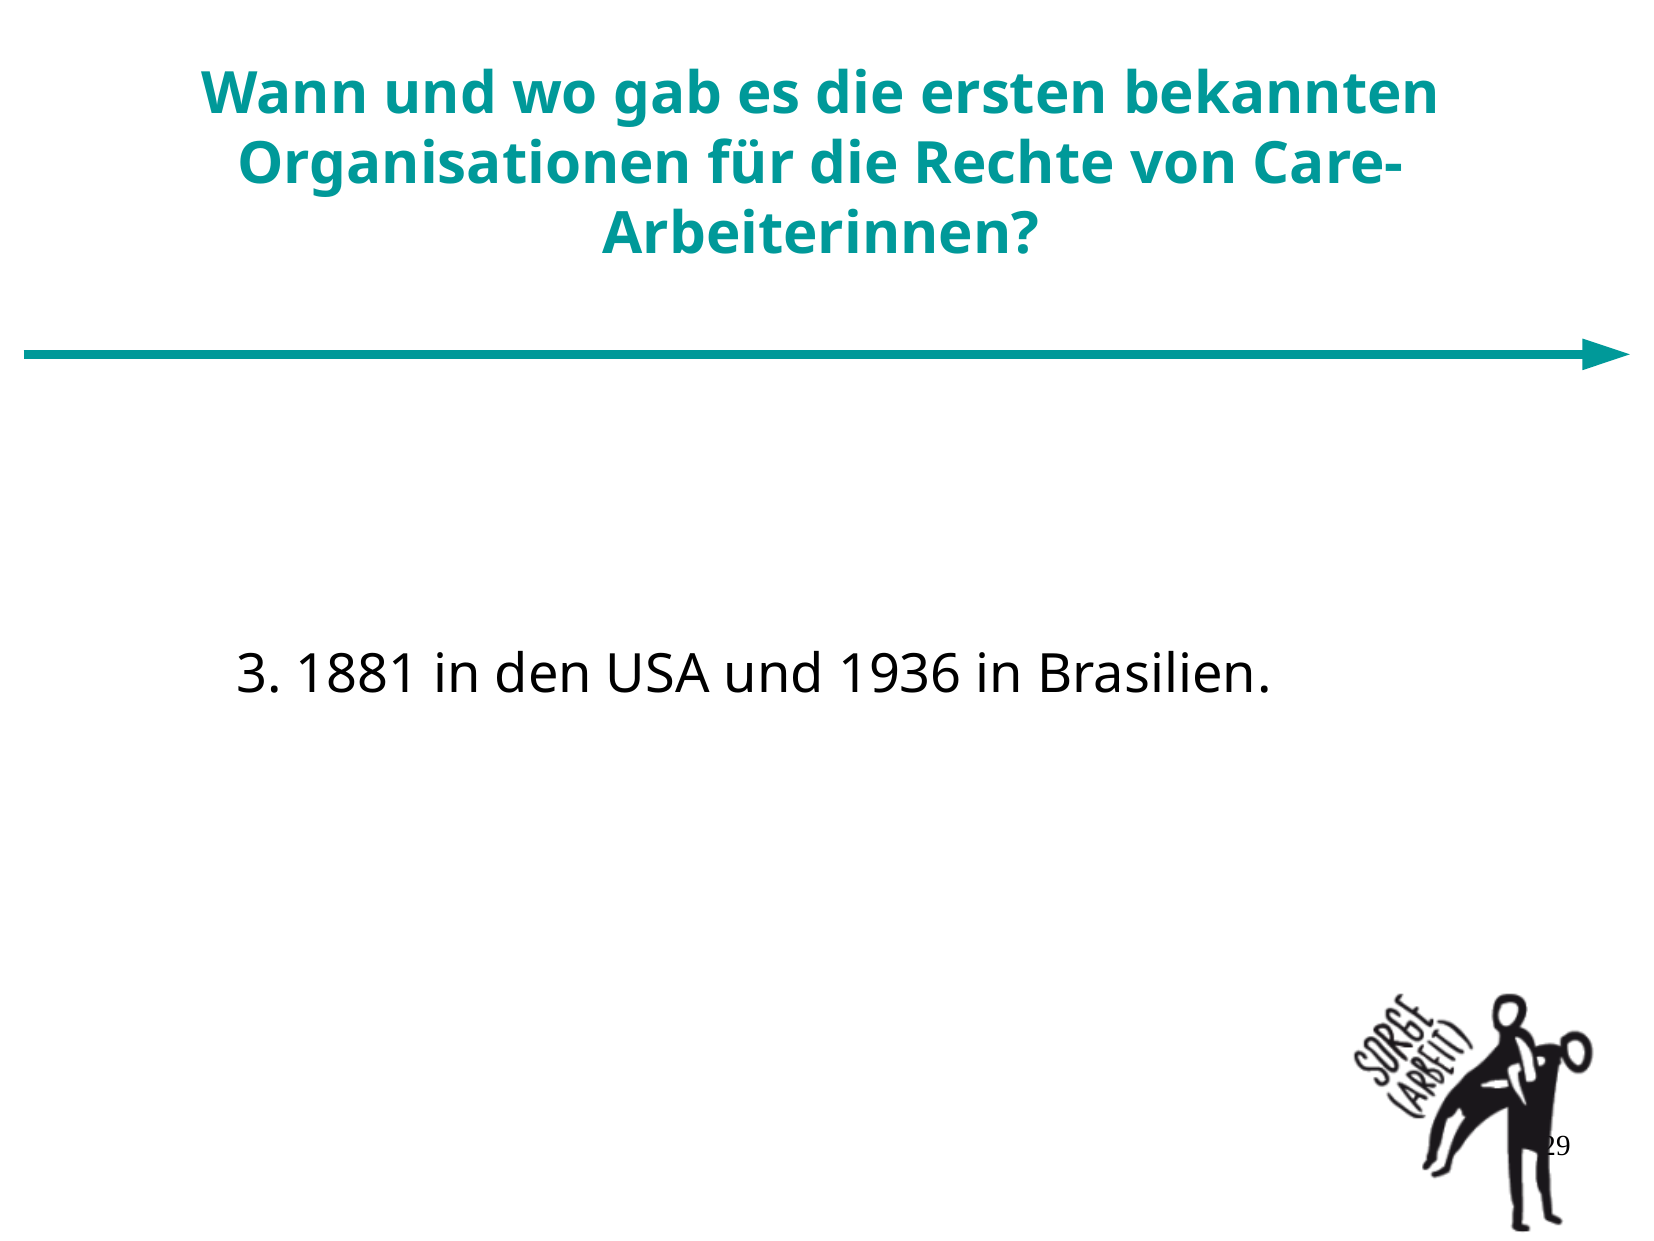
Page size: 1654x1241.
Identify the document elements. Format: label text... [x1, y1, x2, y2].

picture [1281, 925, 1654, 1241]
list 3. 1881 in den USA und 1936 in Brasilien. [236, 637, 1524, 886]
title Wann und wo gab es die ersten bekannten Organisationen für die Rechte von Care- Arbeiterinnen? [35, 7, 1607, 308]
